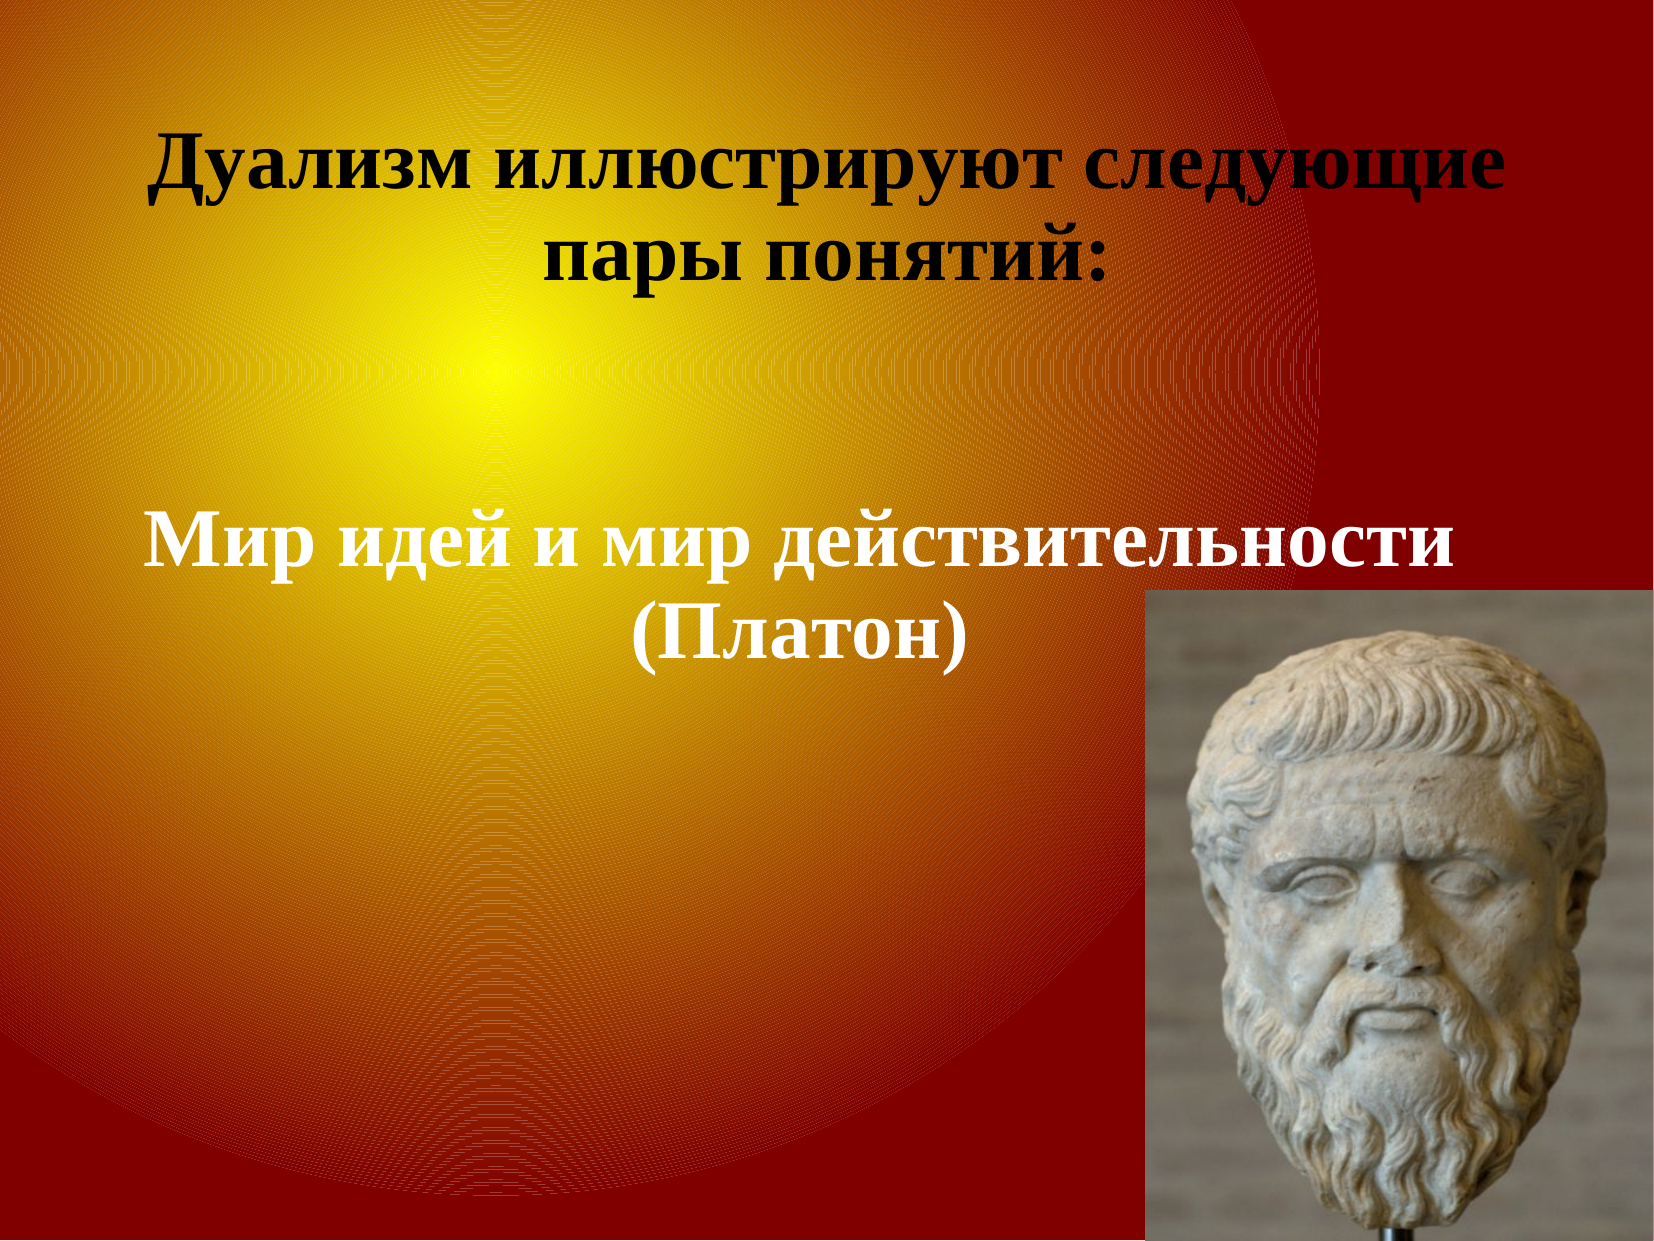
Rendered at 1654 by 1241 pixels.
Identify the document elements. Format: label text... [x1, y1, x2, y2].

title Дуализм иллюстрируют следующие пары понятий: [121, 102, 1534, 310]
picture [1145, 590, 1654, 1241]
list Мир идей и мир действительности (Платон) [93, 492, 1506, 739]
